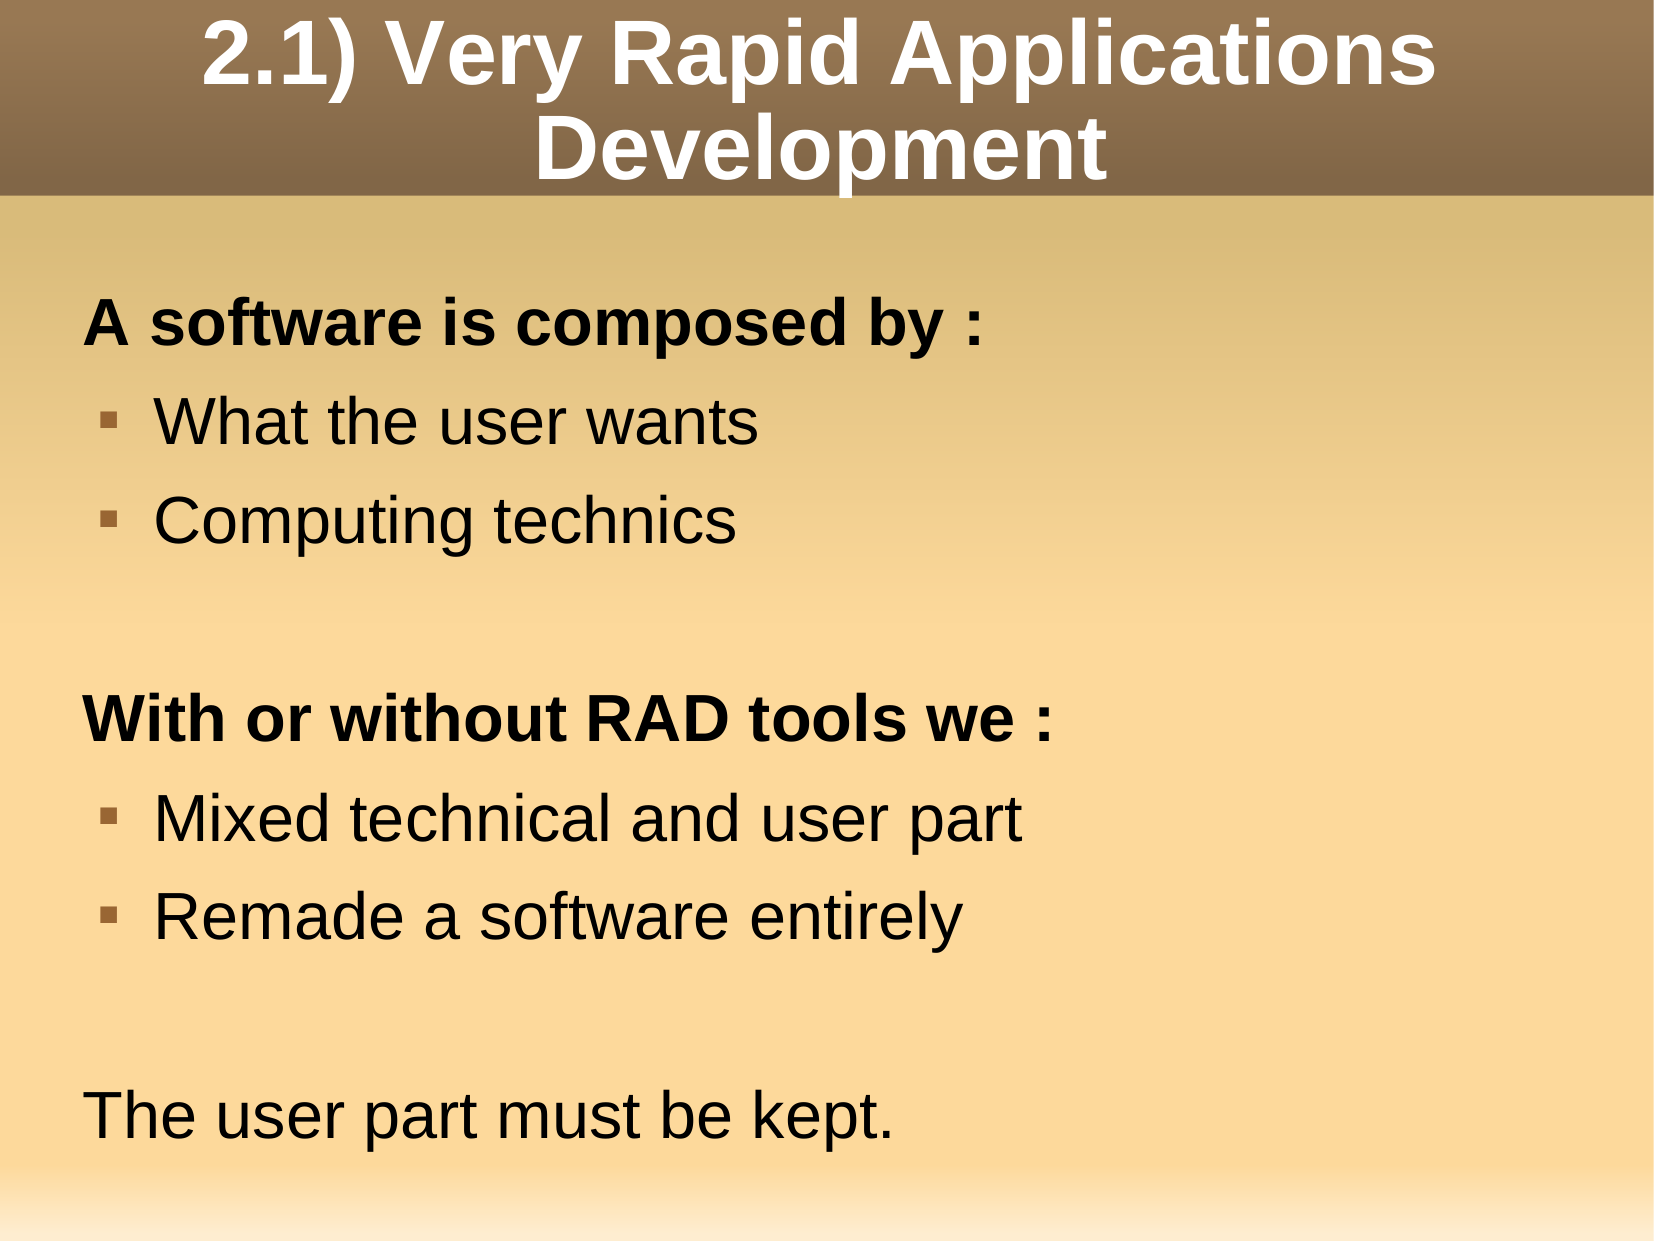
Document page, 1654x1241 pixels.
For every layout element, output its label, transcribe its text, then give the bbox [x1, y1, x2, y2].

list A software is composed by : What the user wants Computing technics With or without RAD tools we : Mixed technical and user part Remade a software entirely The user part must be kept. [82, 290, 1571, 1158]
picture [0, 0, 1654, 1241]
title 2.1) Very Rapid Applications Development [76, 4, 1565, 203]
